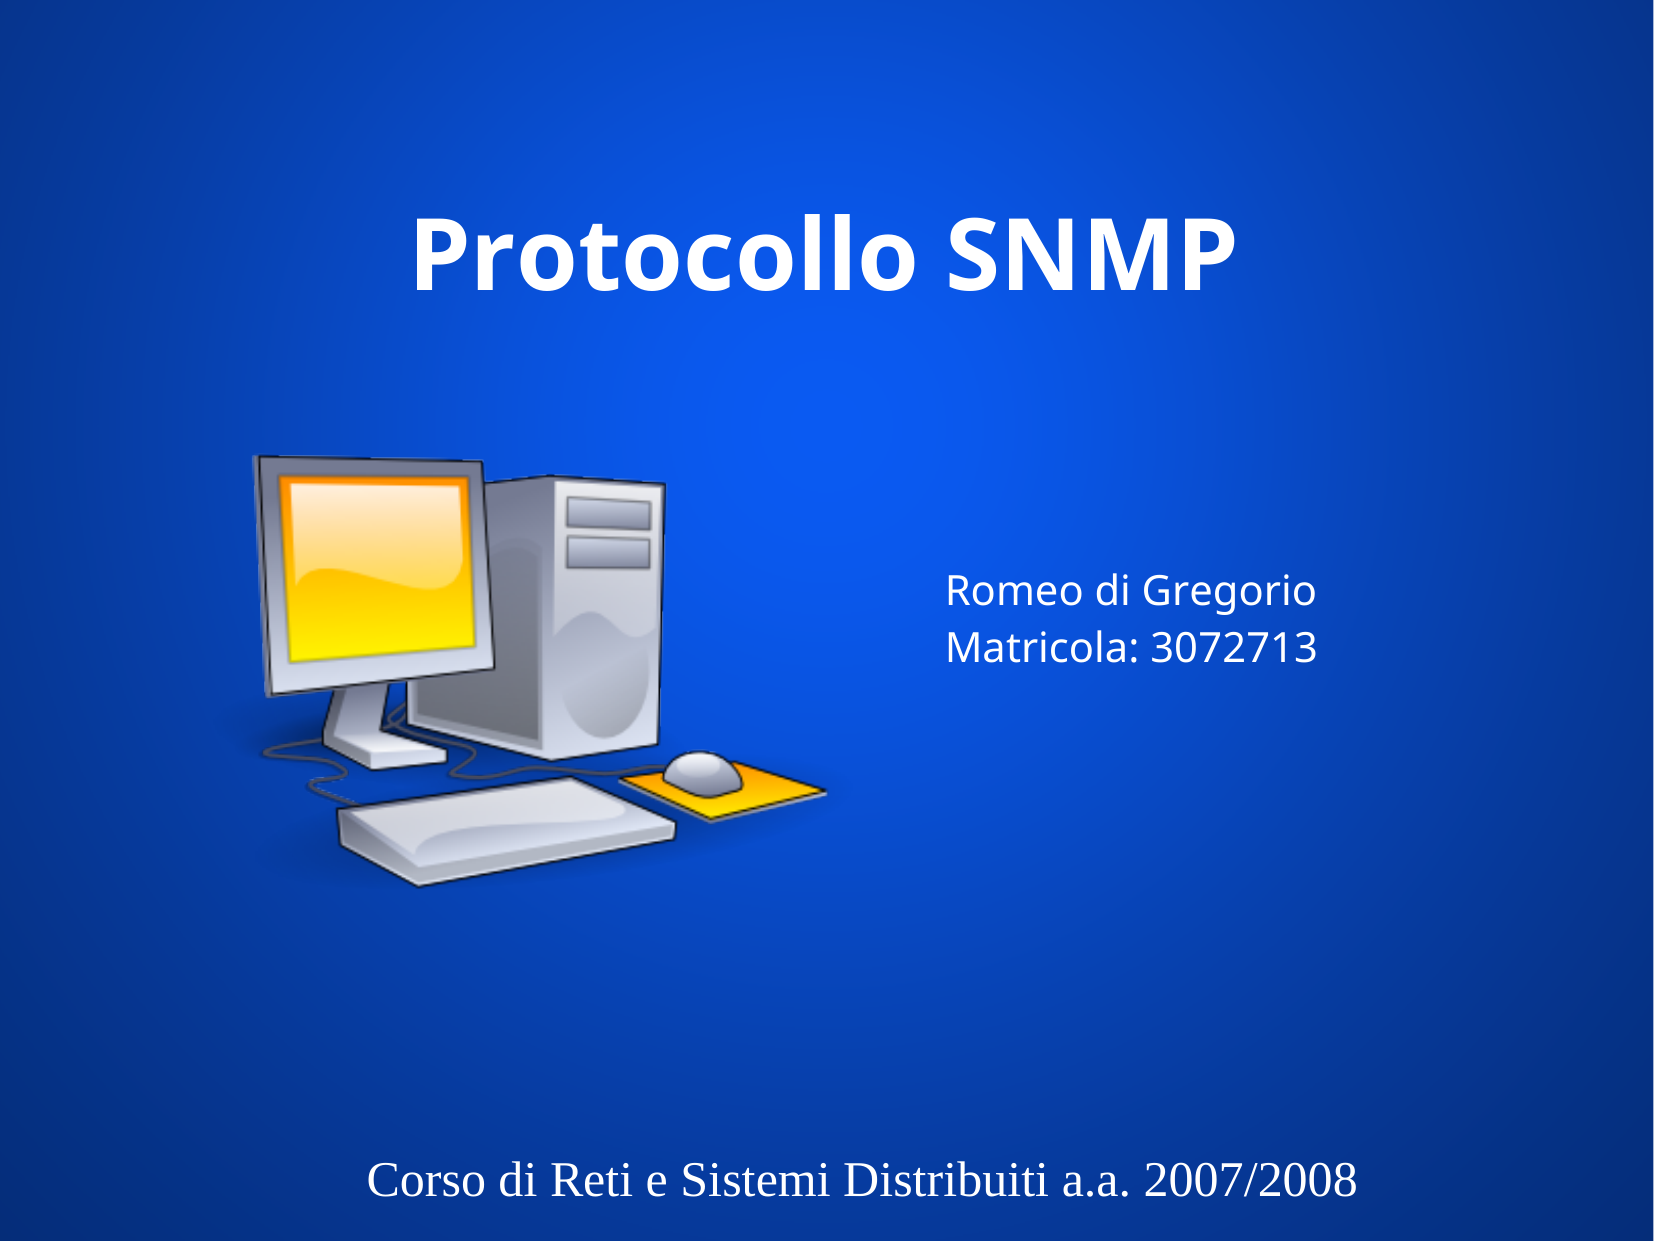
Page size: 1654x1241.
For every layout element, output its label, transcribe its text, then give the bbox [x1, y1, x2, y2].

picture [0, 0, 1654, 1241]
list [121, 620, 1534, 1128]
title Protocollo SNMP [118, 147, 1531, 355]
text_box Corso di Reti e Sistemi Distribuiti a.a. 2007/2008 [366, 1151, 1359, 1207]
text_box Romeo di Gregorio Matricola: 3072713 [944, 561, 1565, 739]
